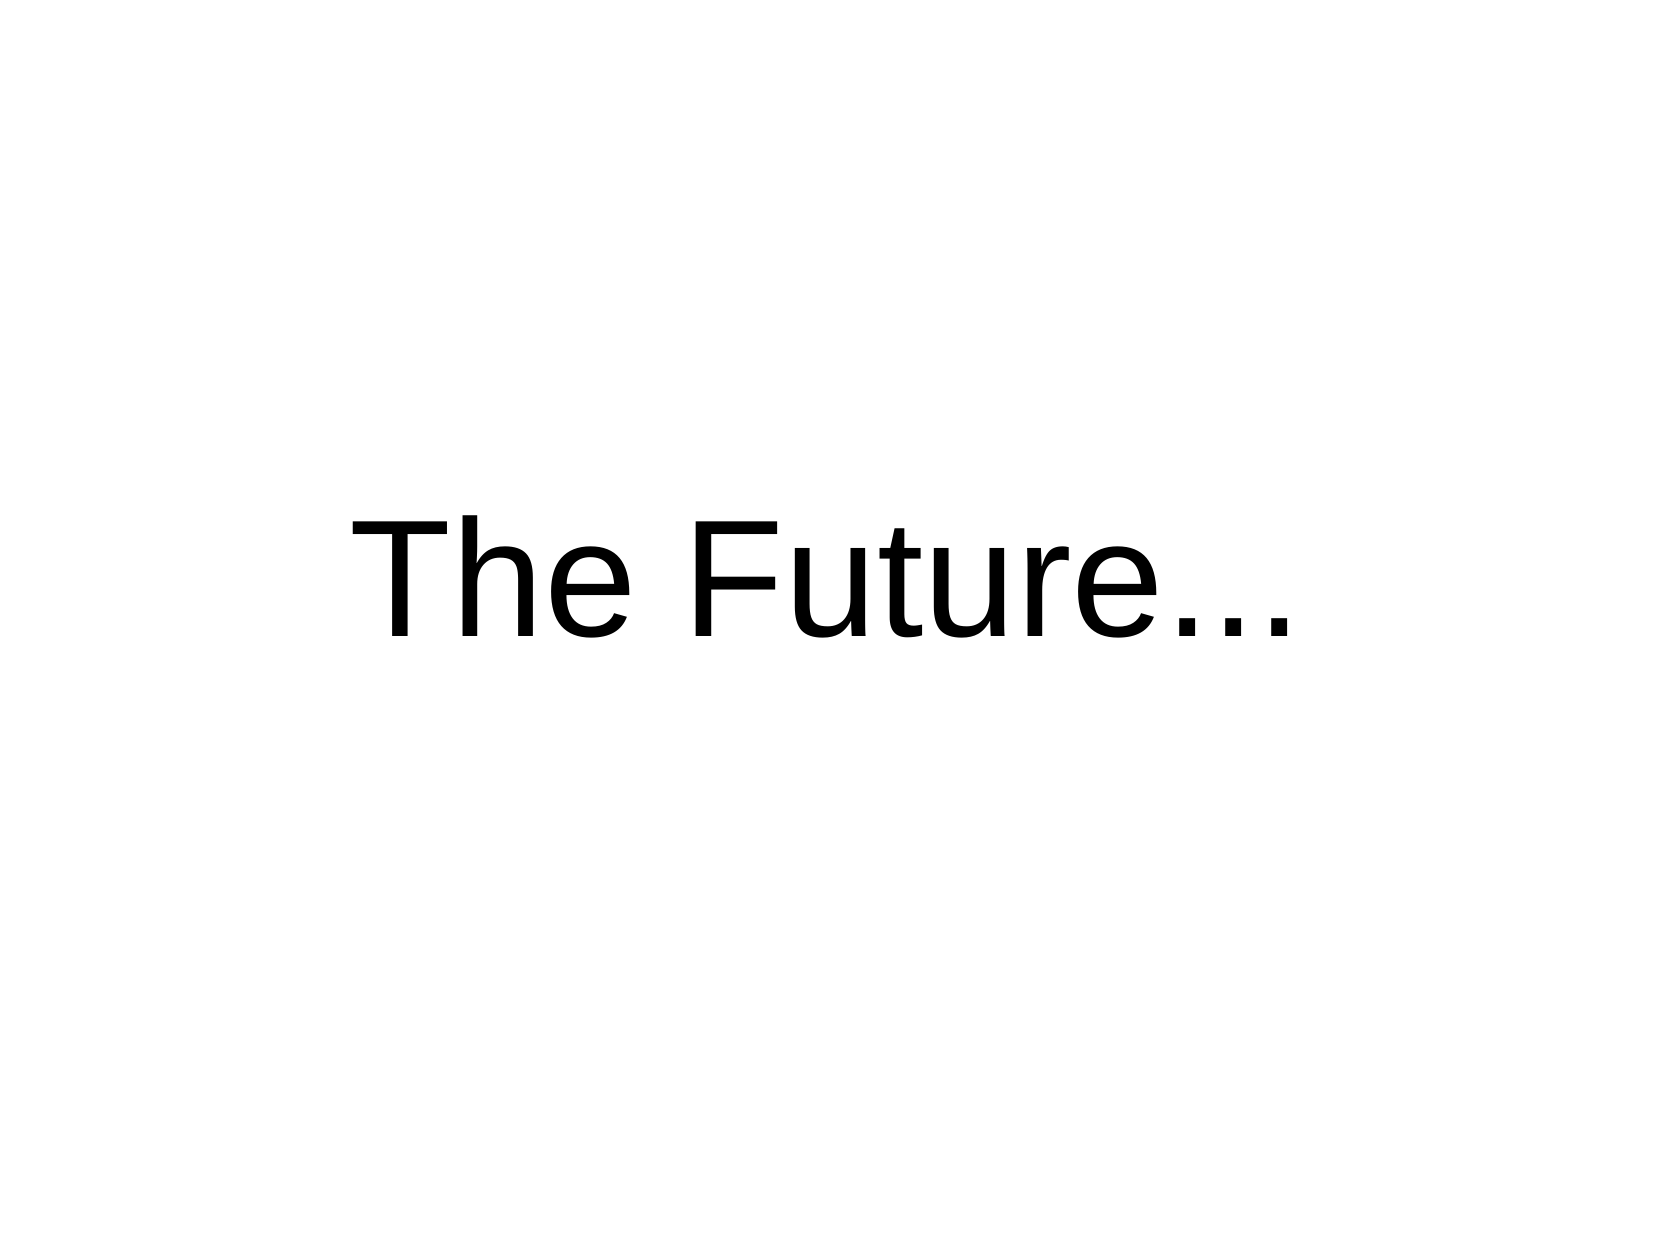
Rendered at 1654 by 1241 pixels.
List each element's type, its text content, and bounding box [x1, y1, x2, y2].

subtitle The Future... [82, 56, 1571, 1102]
